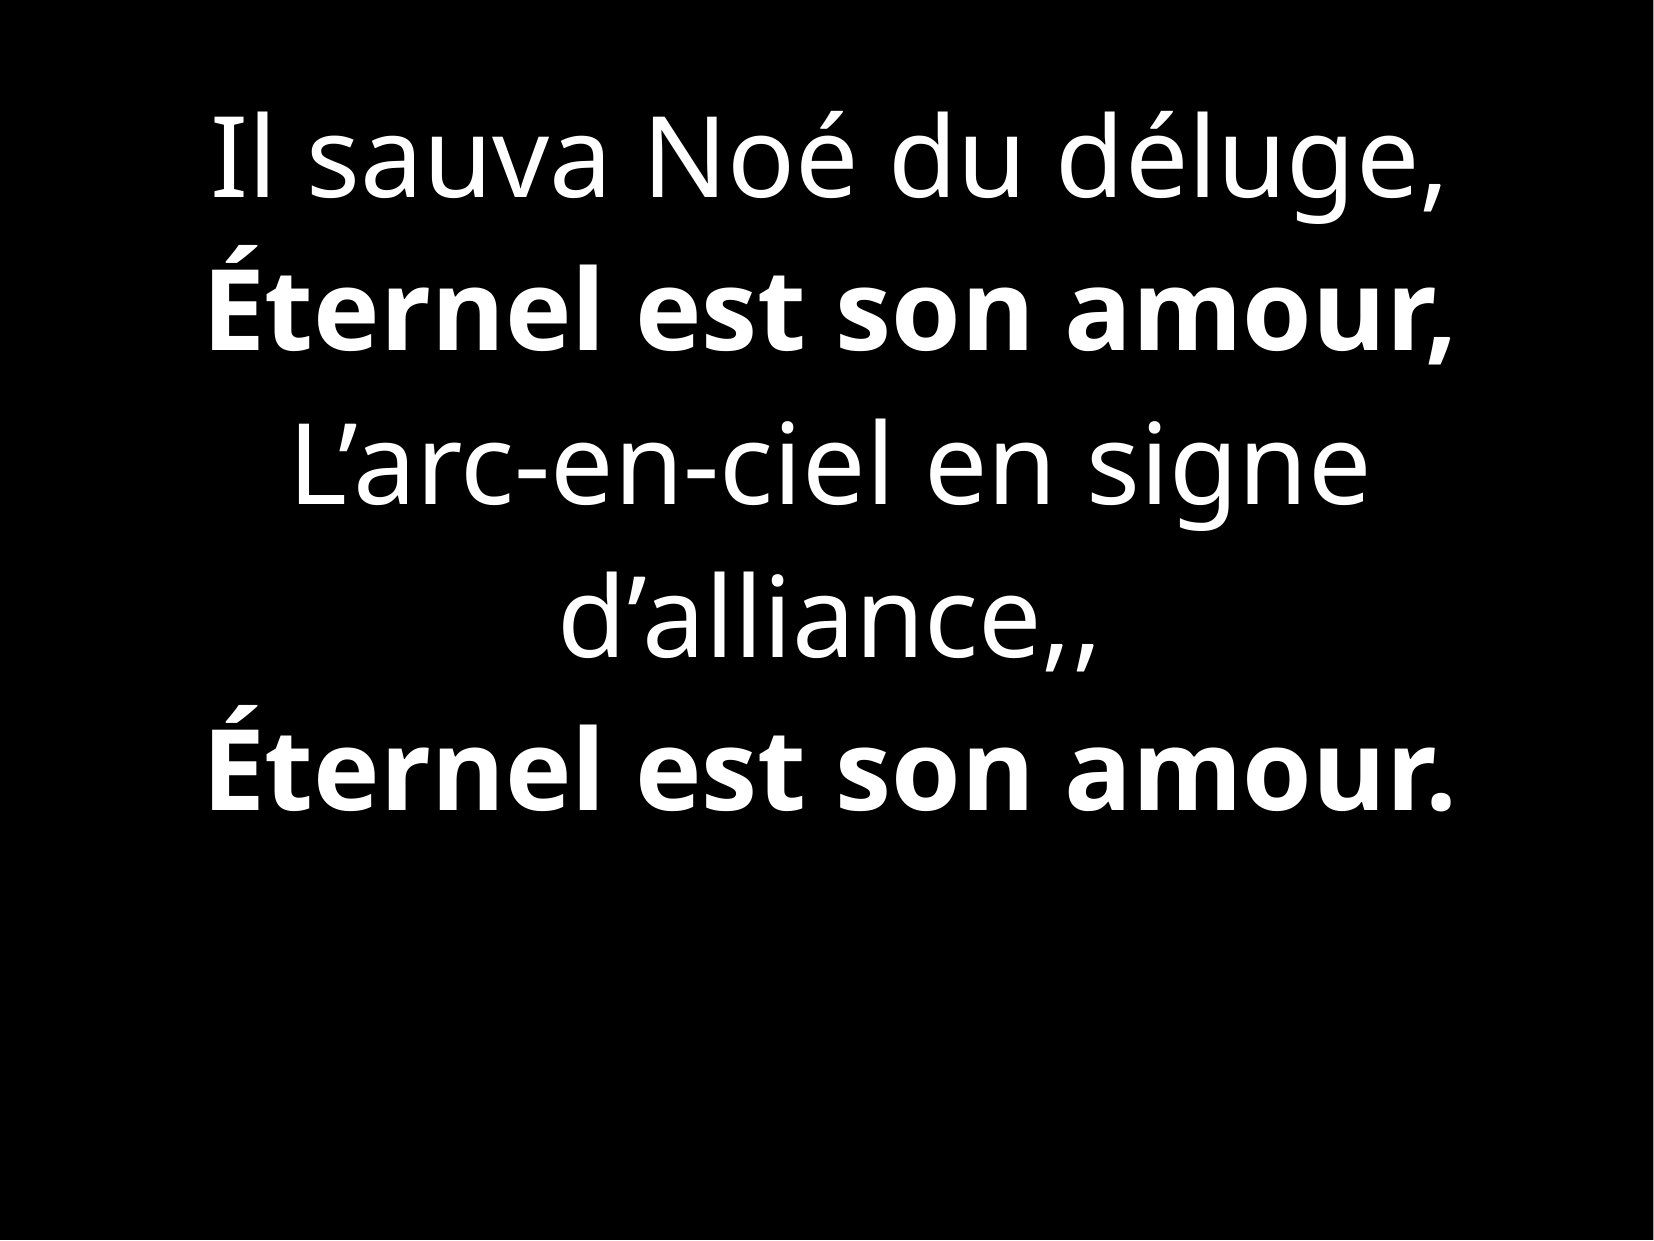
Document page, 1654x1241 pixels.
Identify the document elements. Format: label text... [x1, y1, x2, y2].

subtitle Il sauva Noé du déluge, Éternel est son amour, L’arc-en-ciel en signe d’alliance,, Éternel est son amour. [21, 0, 1640, 1241]
